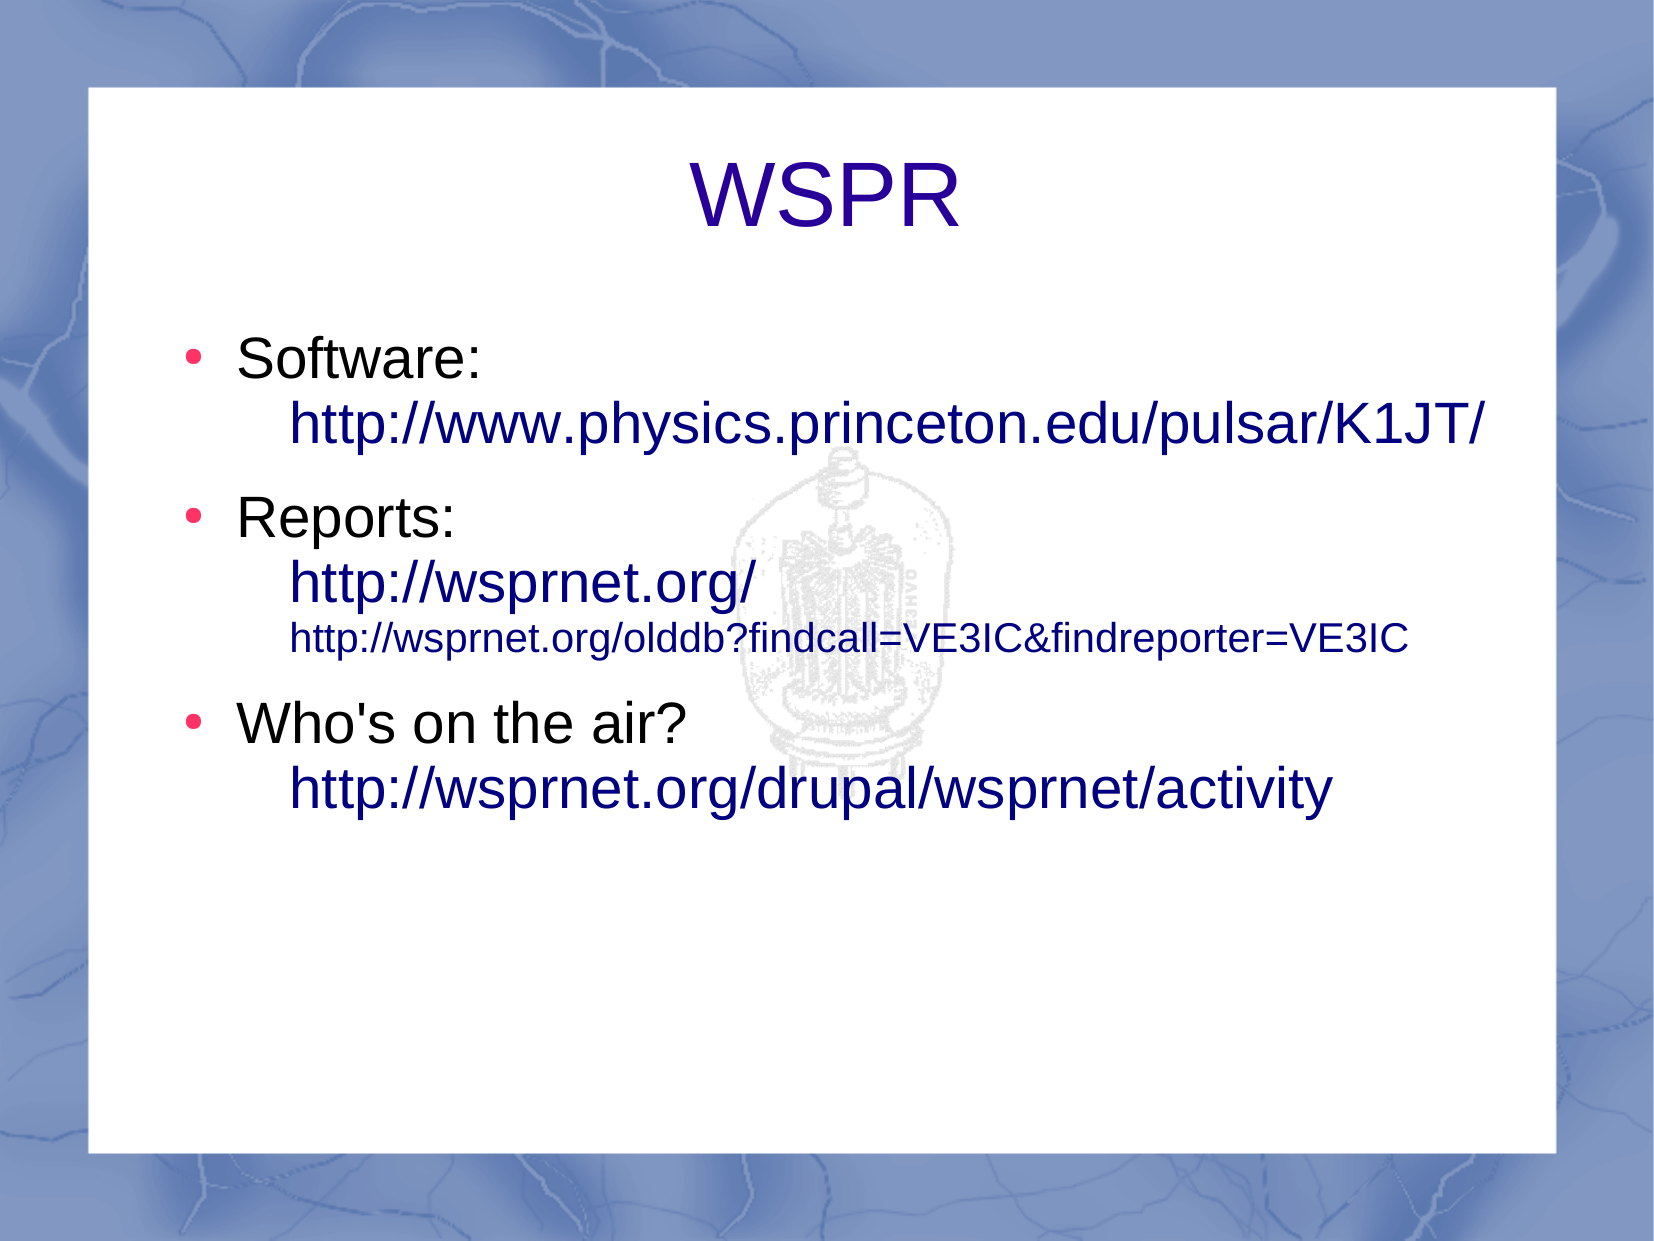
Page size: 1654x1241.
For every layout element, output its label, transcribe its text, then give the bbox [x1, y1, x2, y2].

title WSPR [118, 90, 1536, 298]
list Software: http://www.physics.princeton.edu/pulsar/K1JT/ Reports: http://wsprnet.org/ http://wsprnet.org/olddb?findcall=VE3IC&findreporter=VE3IC Who's on the air? http://wsprnet.org/drupal/wsprnet/activity [147, 325, 1506, 996]
picture [0, 0, 1654, 1241]
